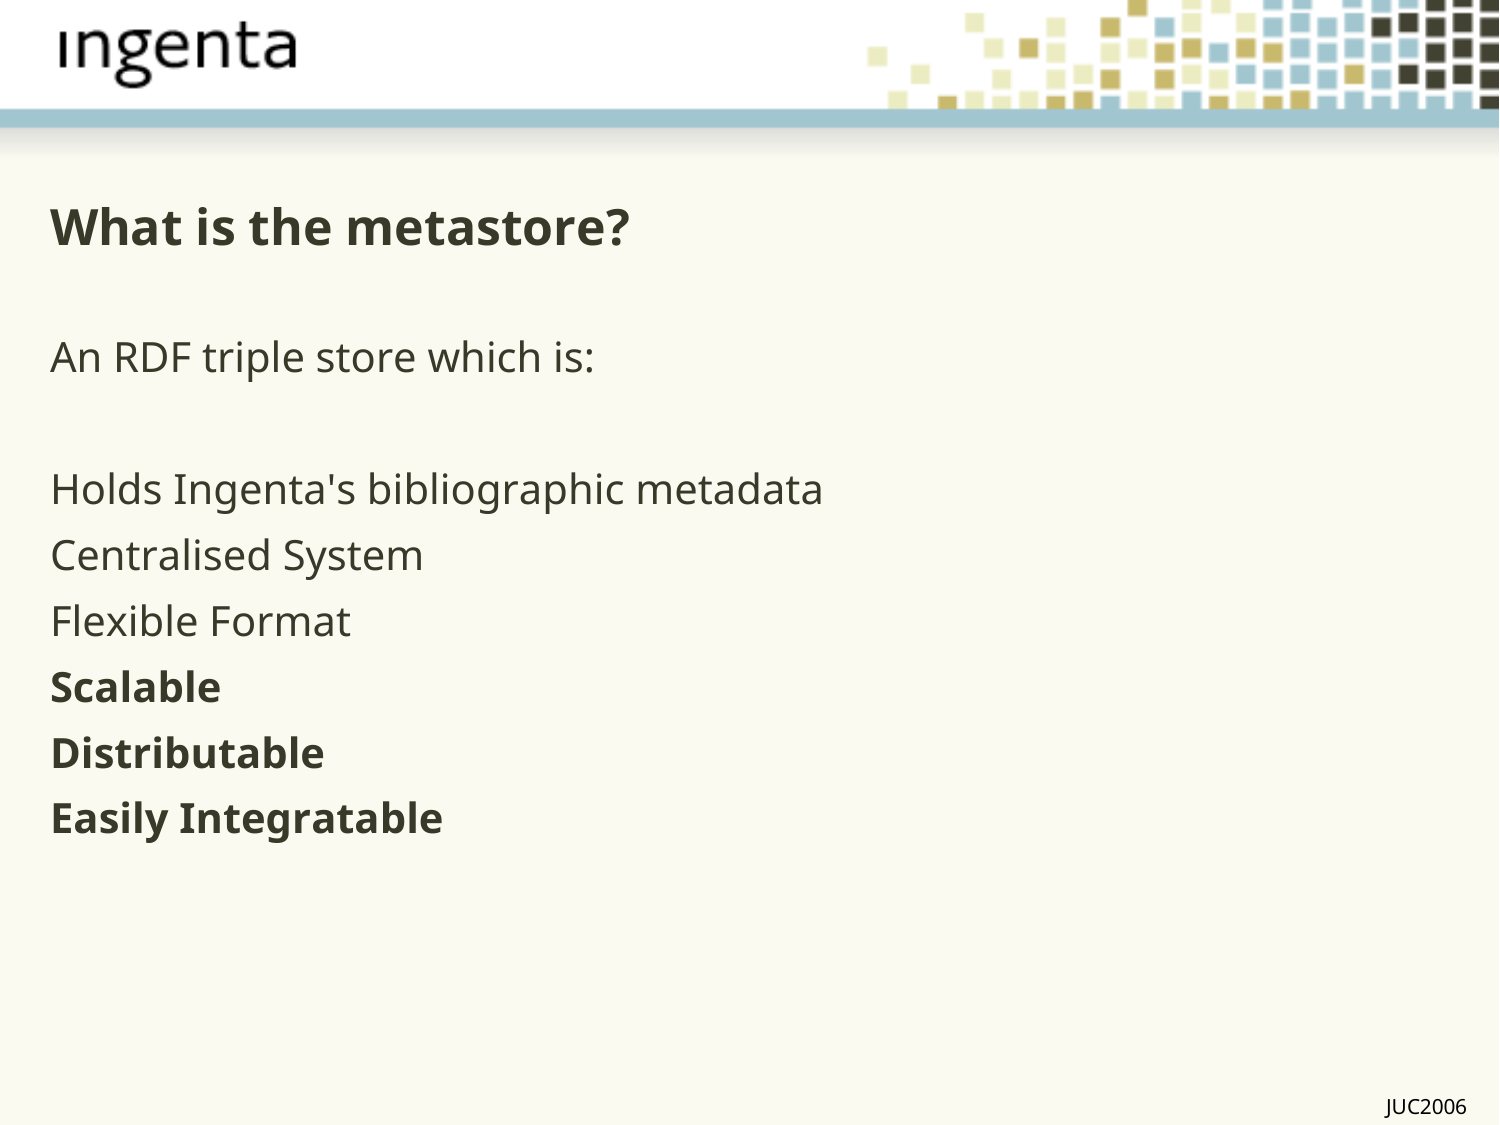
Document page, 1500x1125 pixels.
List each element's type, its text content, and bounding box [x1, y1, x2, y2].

list An RDF triple store which is: Holds Ingenta's bibliographic metadata Centralised System Flexible Format Scalable Distributable Easily Integratable [49, 262, 1375, 975]
picture [0, 0, 1499, 1125]
title What is the metastore? [49, 187, 1375, 262]
